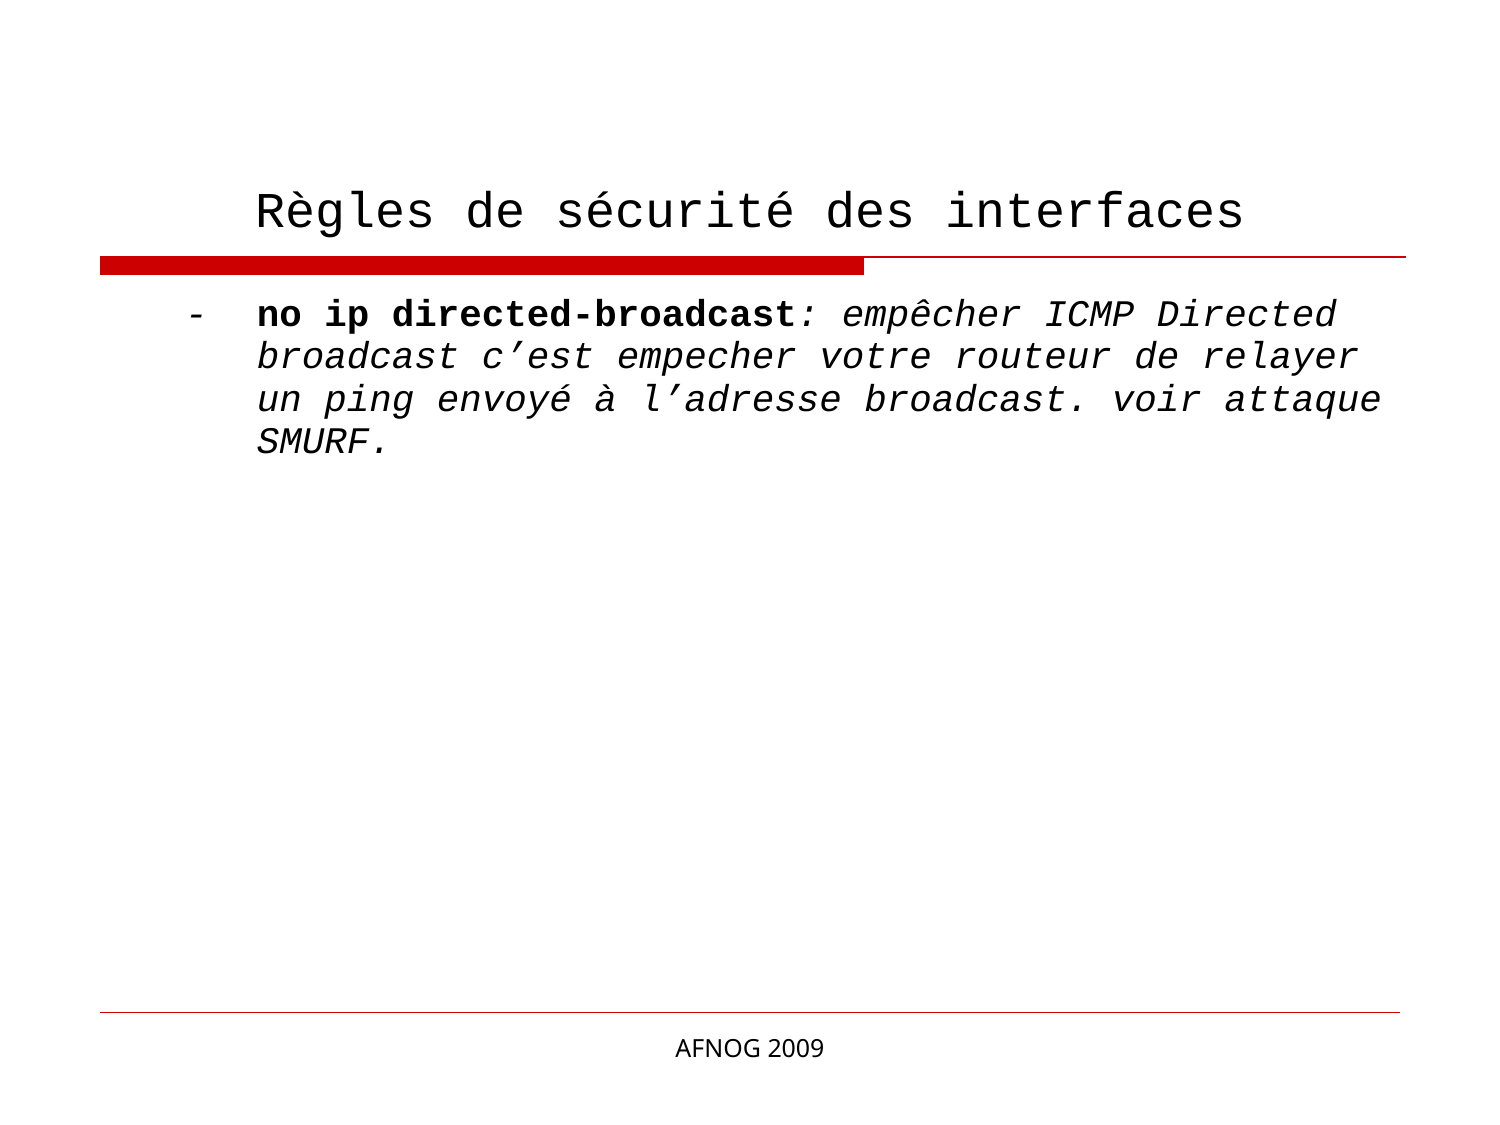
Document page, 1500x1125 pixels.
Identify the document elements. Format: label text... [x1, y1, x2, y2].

title Règles de sécurité des interfaces [94, 49, 1407, 250]
text_box AFNOG 2009 [512, 1024, 988, 1103]
list - no ip directed-broadcast: empêcher ICMP Directed broadcast c’est empecher votre routeur de relayer un ping envoyé à l’adresse broadcast. voir attaque SMURF. [92, 287, 1406, 988]
